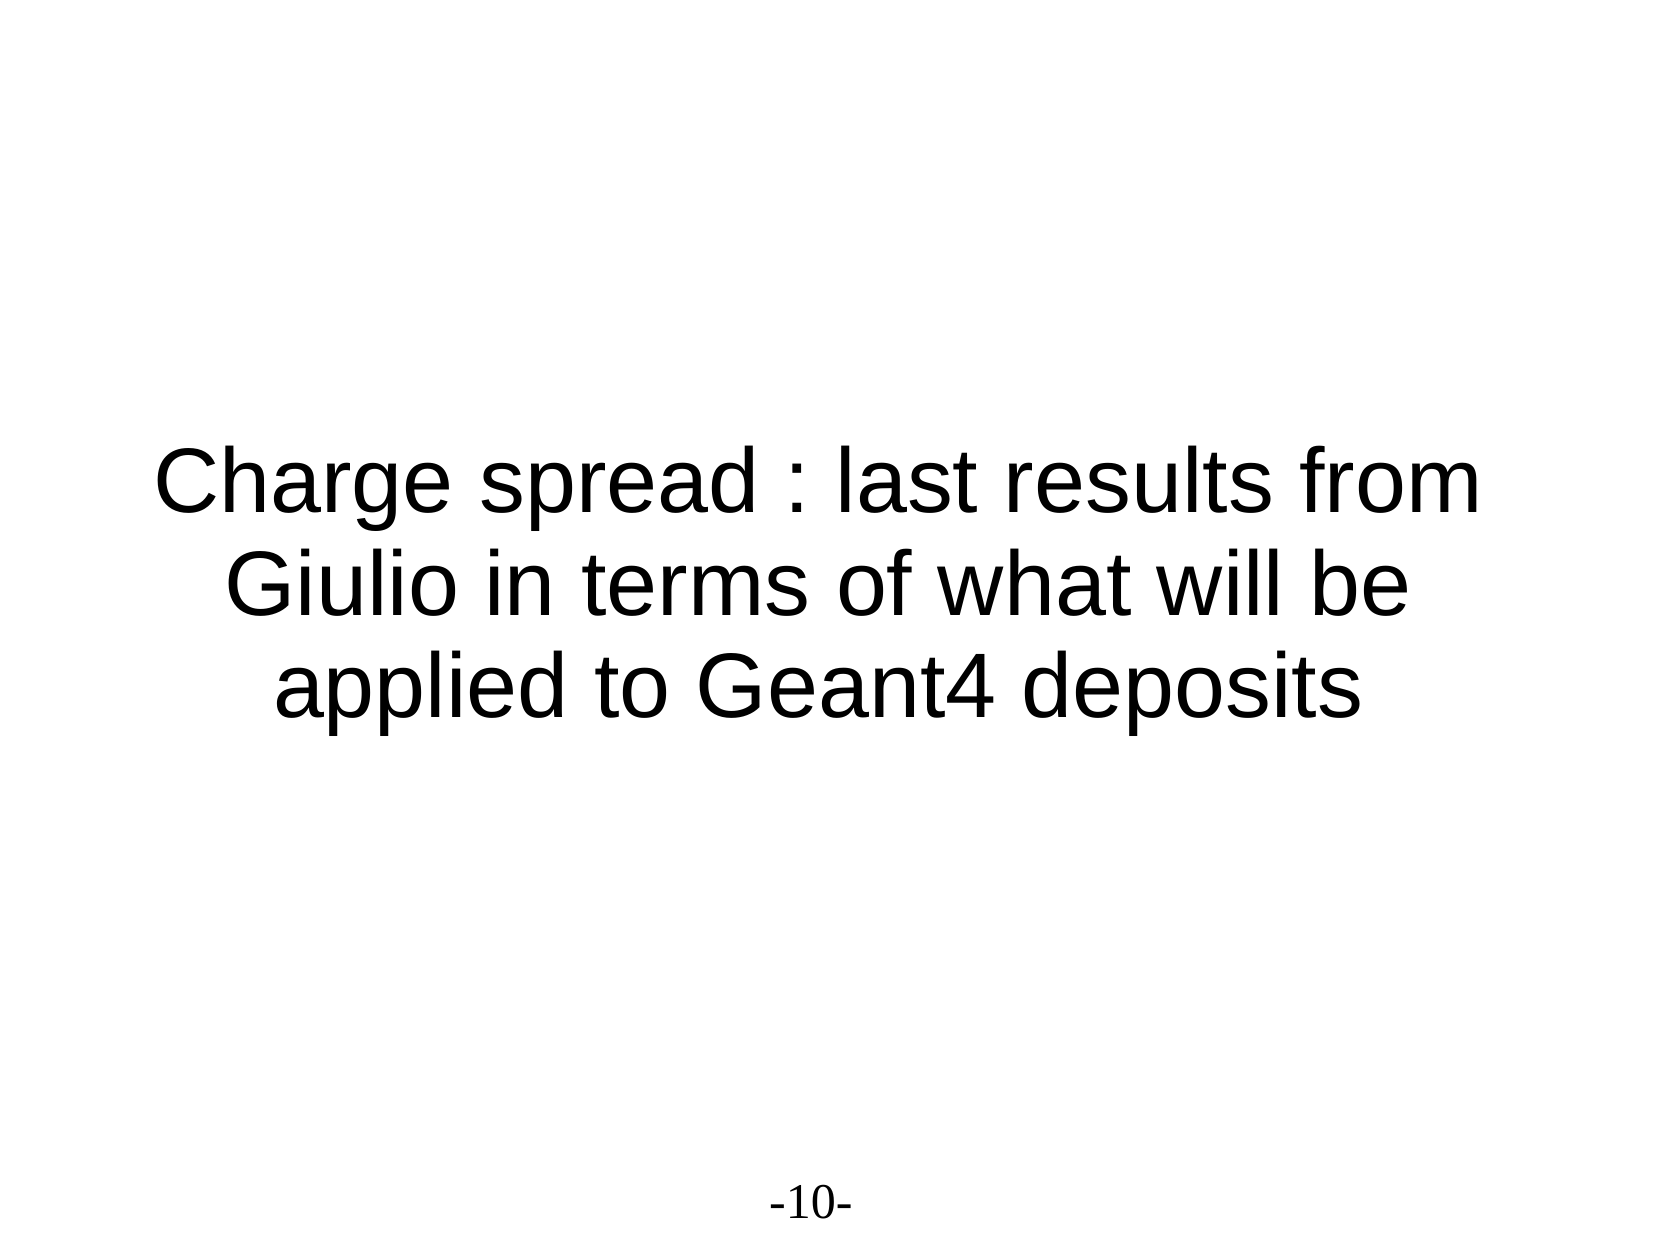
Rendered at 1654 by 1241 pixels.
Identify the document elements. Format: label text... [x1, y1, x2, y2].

title Charge spread : last results from Giulio in terms of what will be applied to Geant4 deposits [75, 379, 1564, 788]
